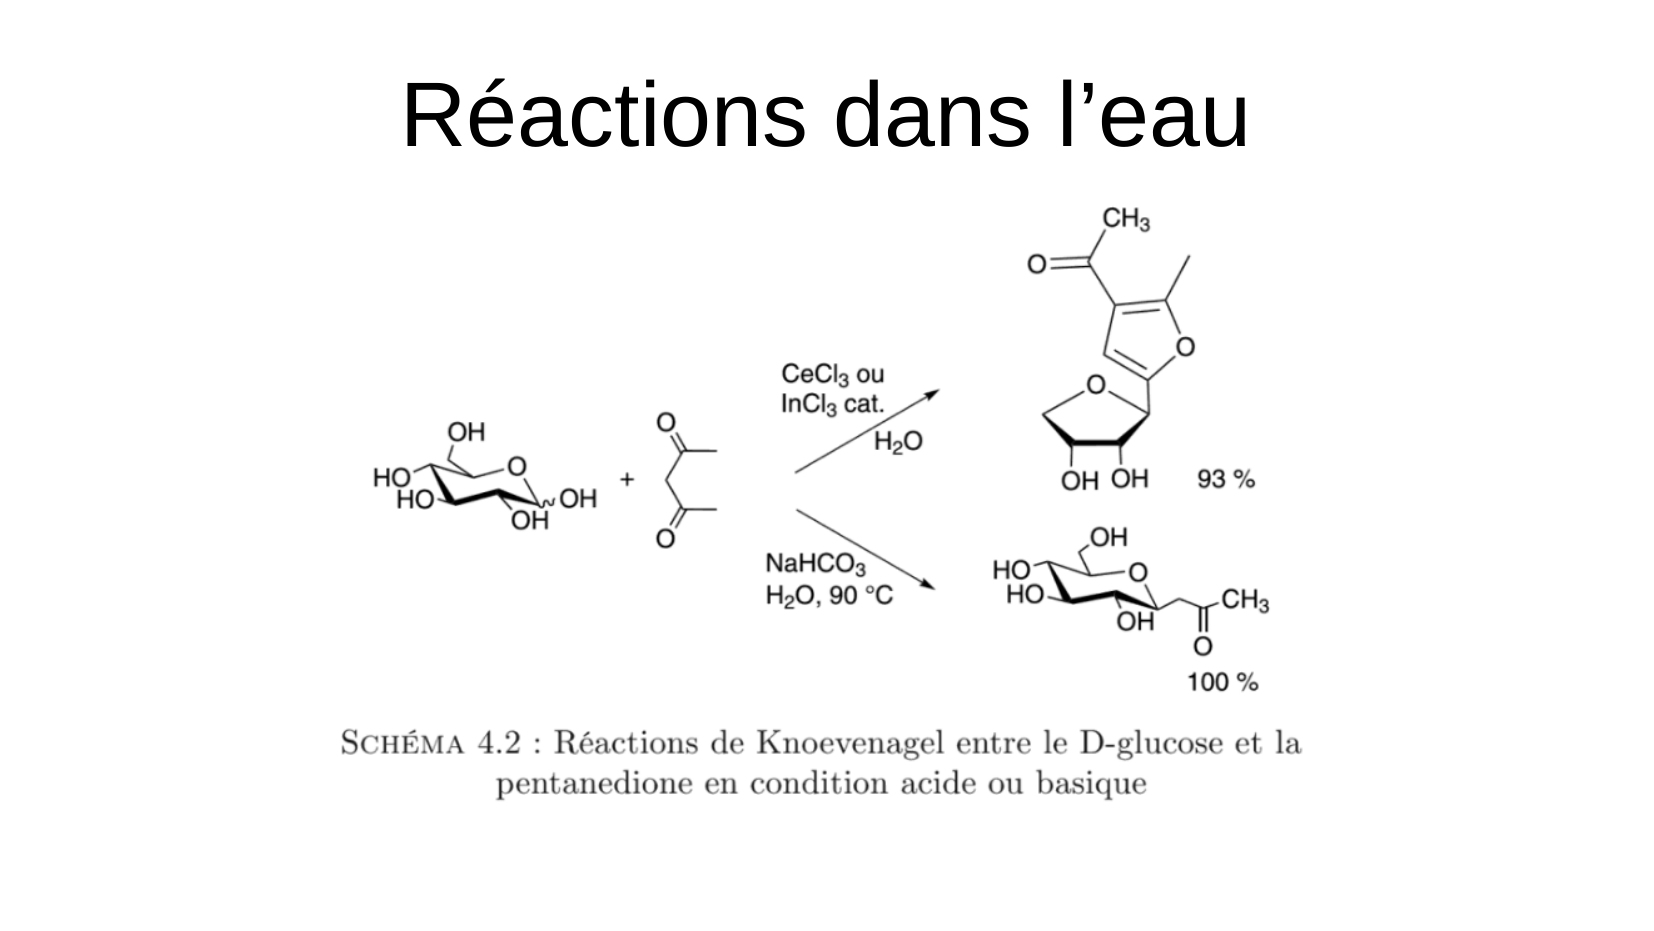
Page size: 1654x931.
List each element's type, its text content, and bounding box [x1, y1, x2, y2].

title Réactions dans l’eau [82, 37, 1571, 193]
picture [300, 191, 1364, 815]
